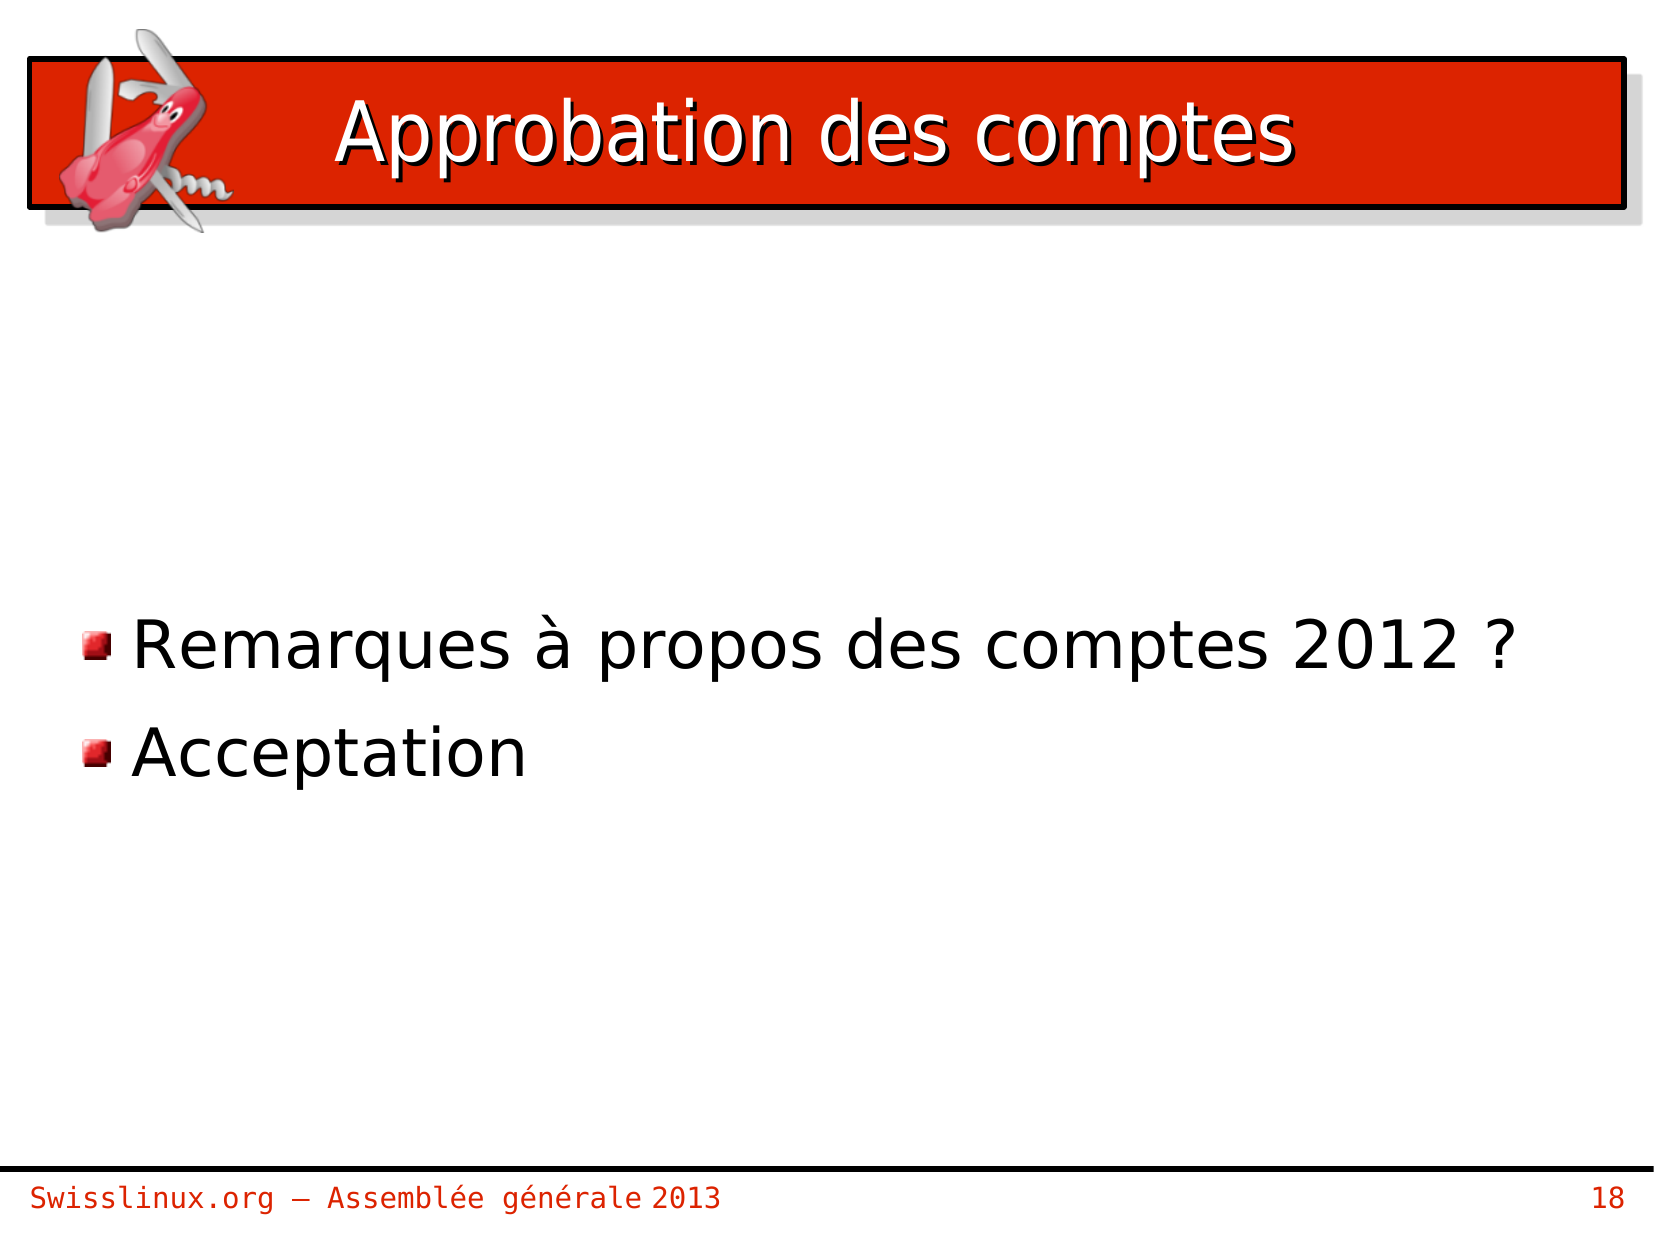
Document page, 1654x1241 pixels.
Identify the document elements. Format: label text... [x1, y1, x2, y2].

list Remarques à propos des comptes 2012 ? Acceptation [82, 290, 1571, 1109]
picture [59, 29, 234, 84]
picture [59, 182, 234, 233]
title Approbation des comptes [35, 84, 1595, 182]
